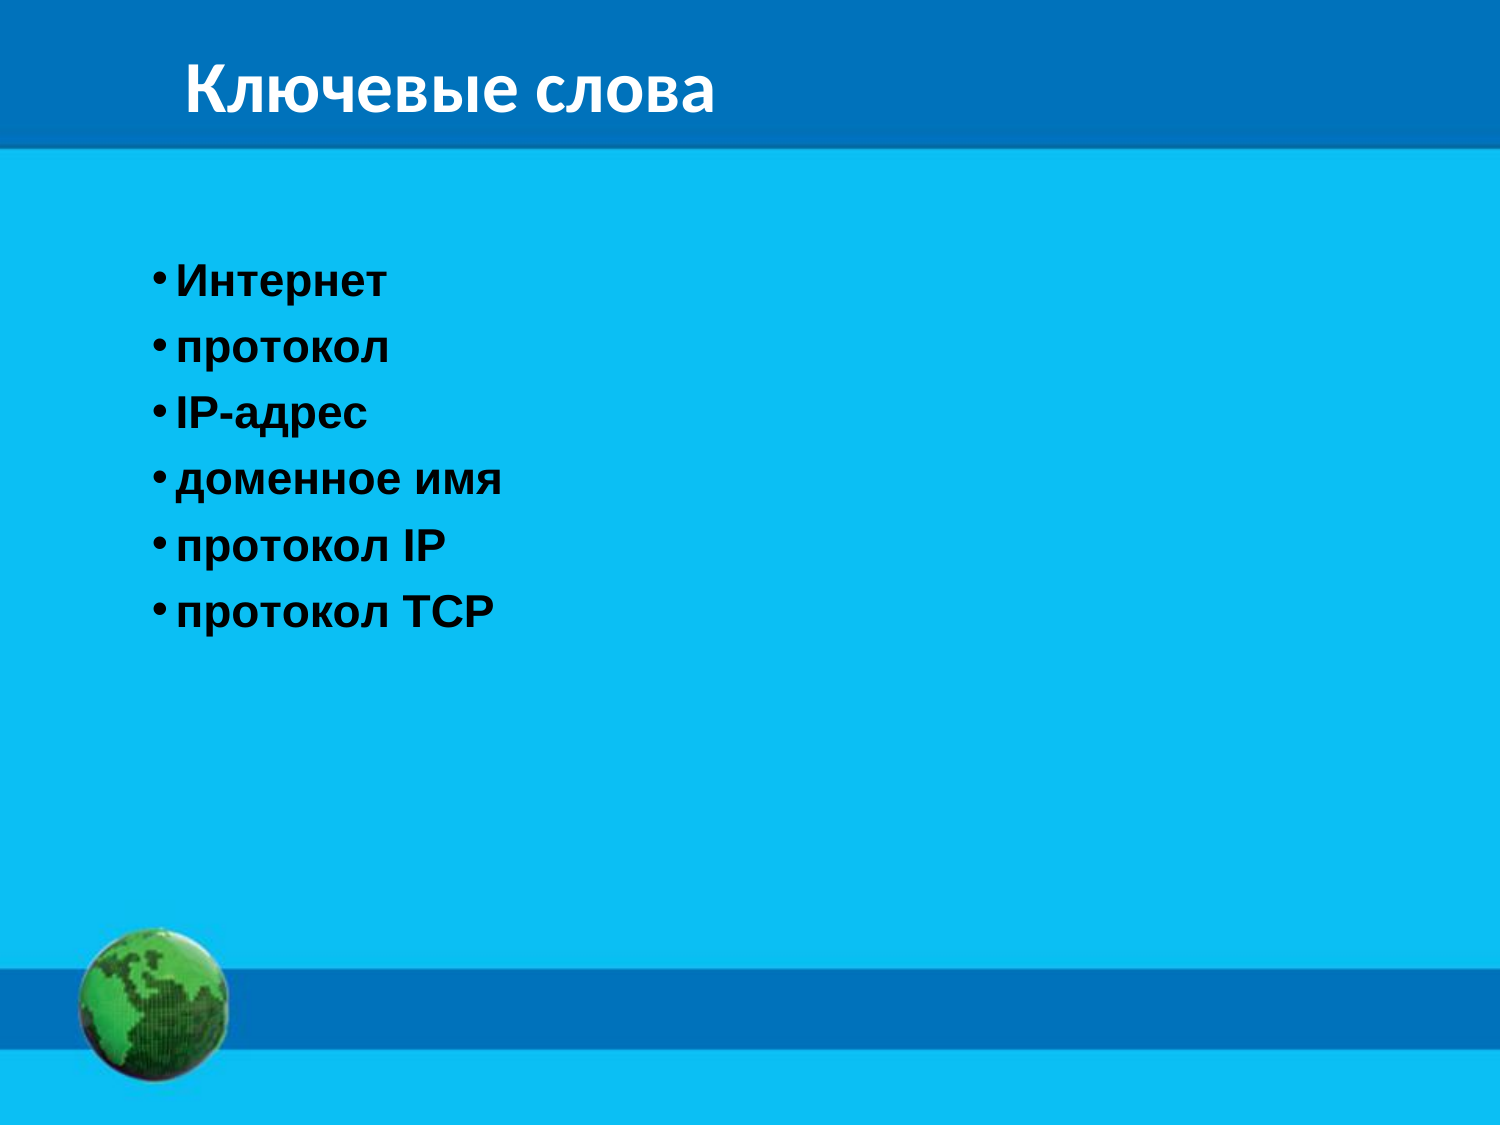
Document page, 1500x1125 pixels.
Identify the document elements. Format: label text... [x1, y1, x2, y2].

picture [0, 926, 1500, 1086]
text_box Интернет протокол IP-адрес доменное имя протокол IP протокол ТСР [76, 231, 1449, 646]
text_box Ключевые слова [171, 30, 1425, 135]
picture [0, 0, 1500, 146]
